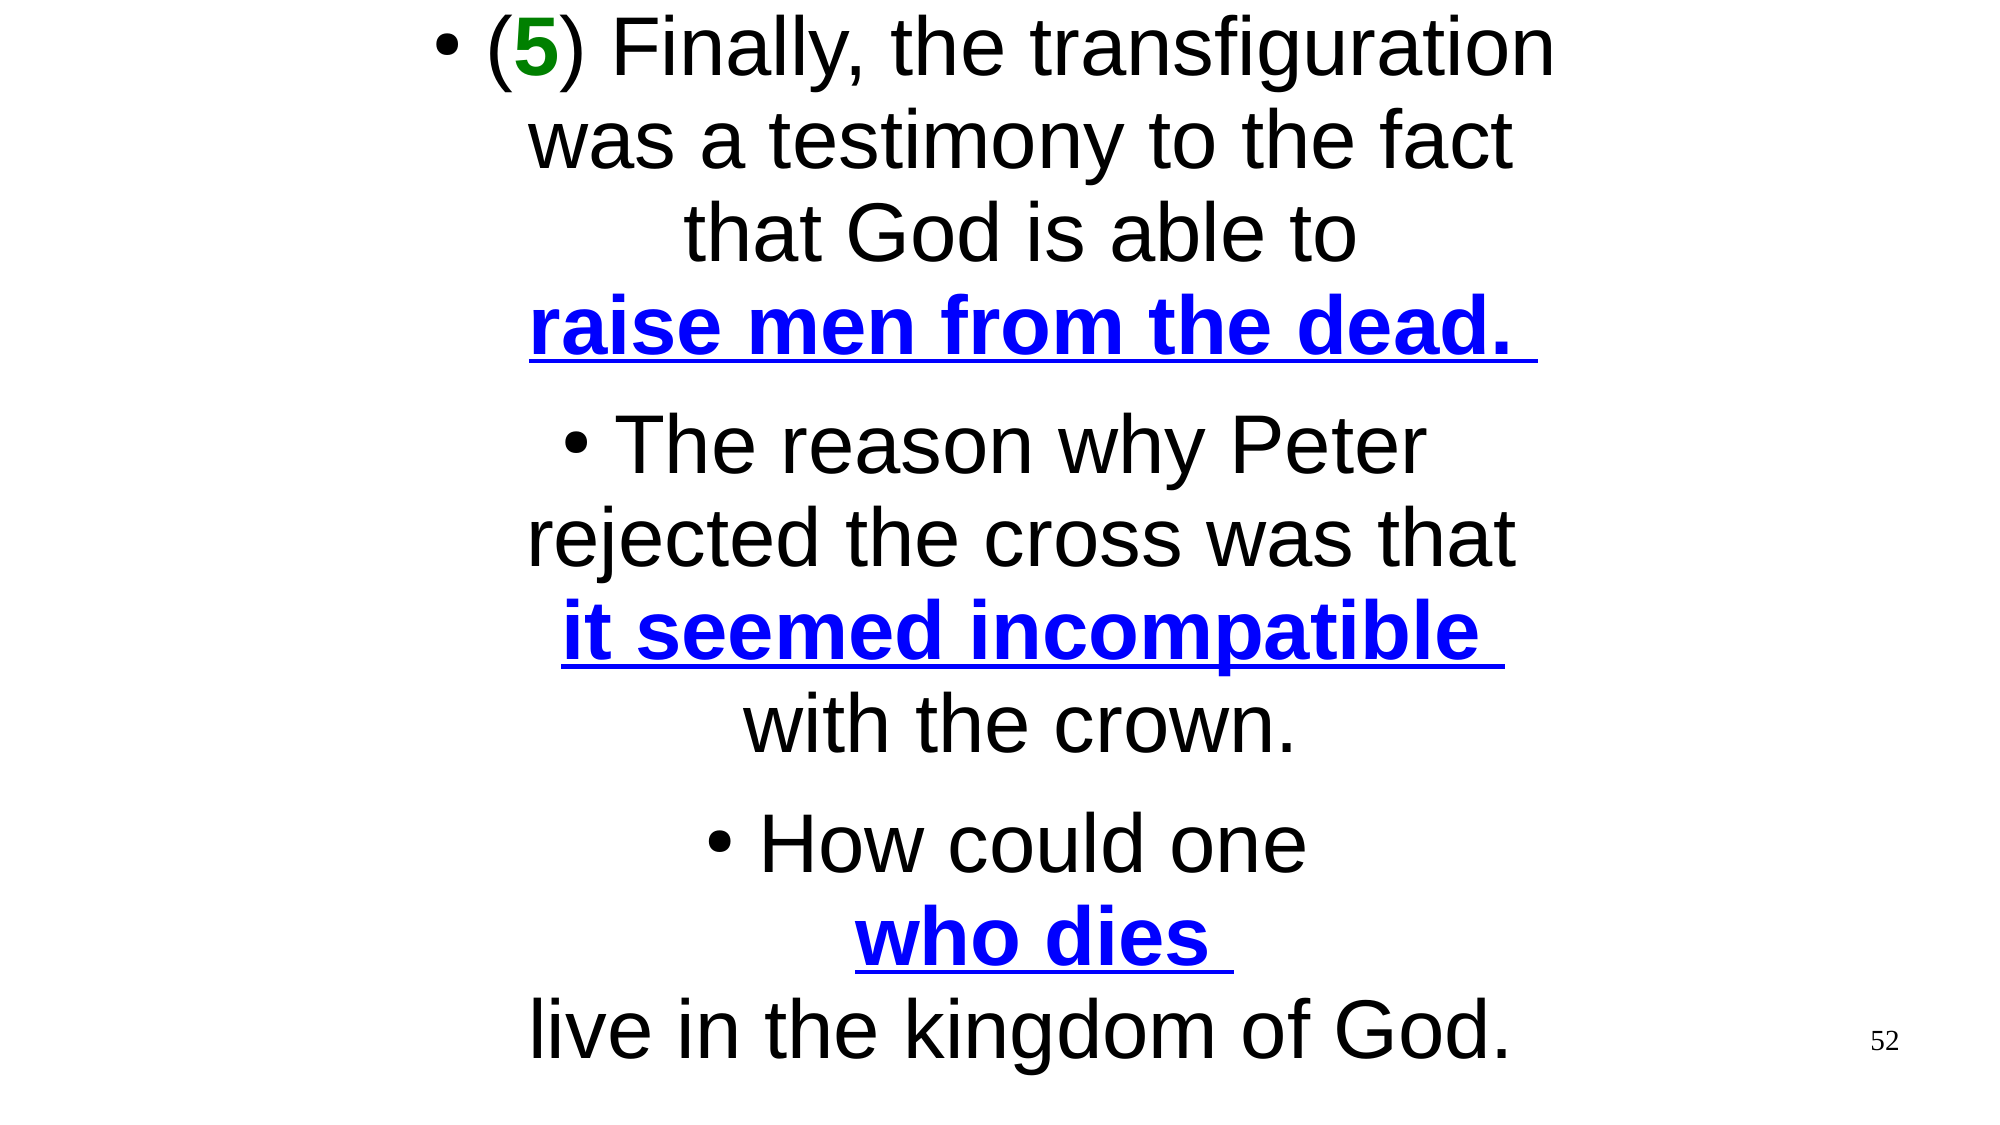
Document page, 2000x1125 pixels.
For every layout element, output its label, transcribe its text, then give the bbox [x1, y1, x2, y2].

list (5) Finally, the transfiguration was a testimony to the fact that God is able to raise men from the dead. The reason why Peter rejected the cross was that it seemed incompatible with the crown. How could one who dies live in the kingdom of God. [0, 0, 1996, 1123]
